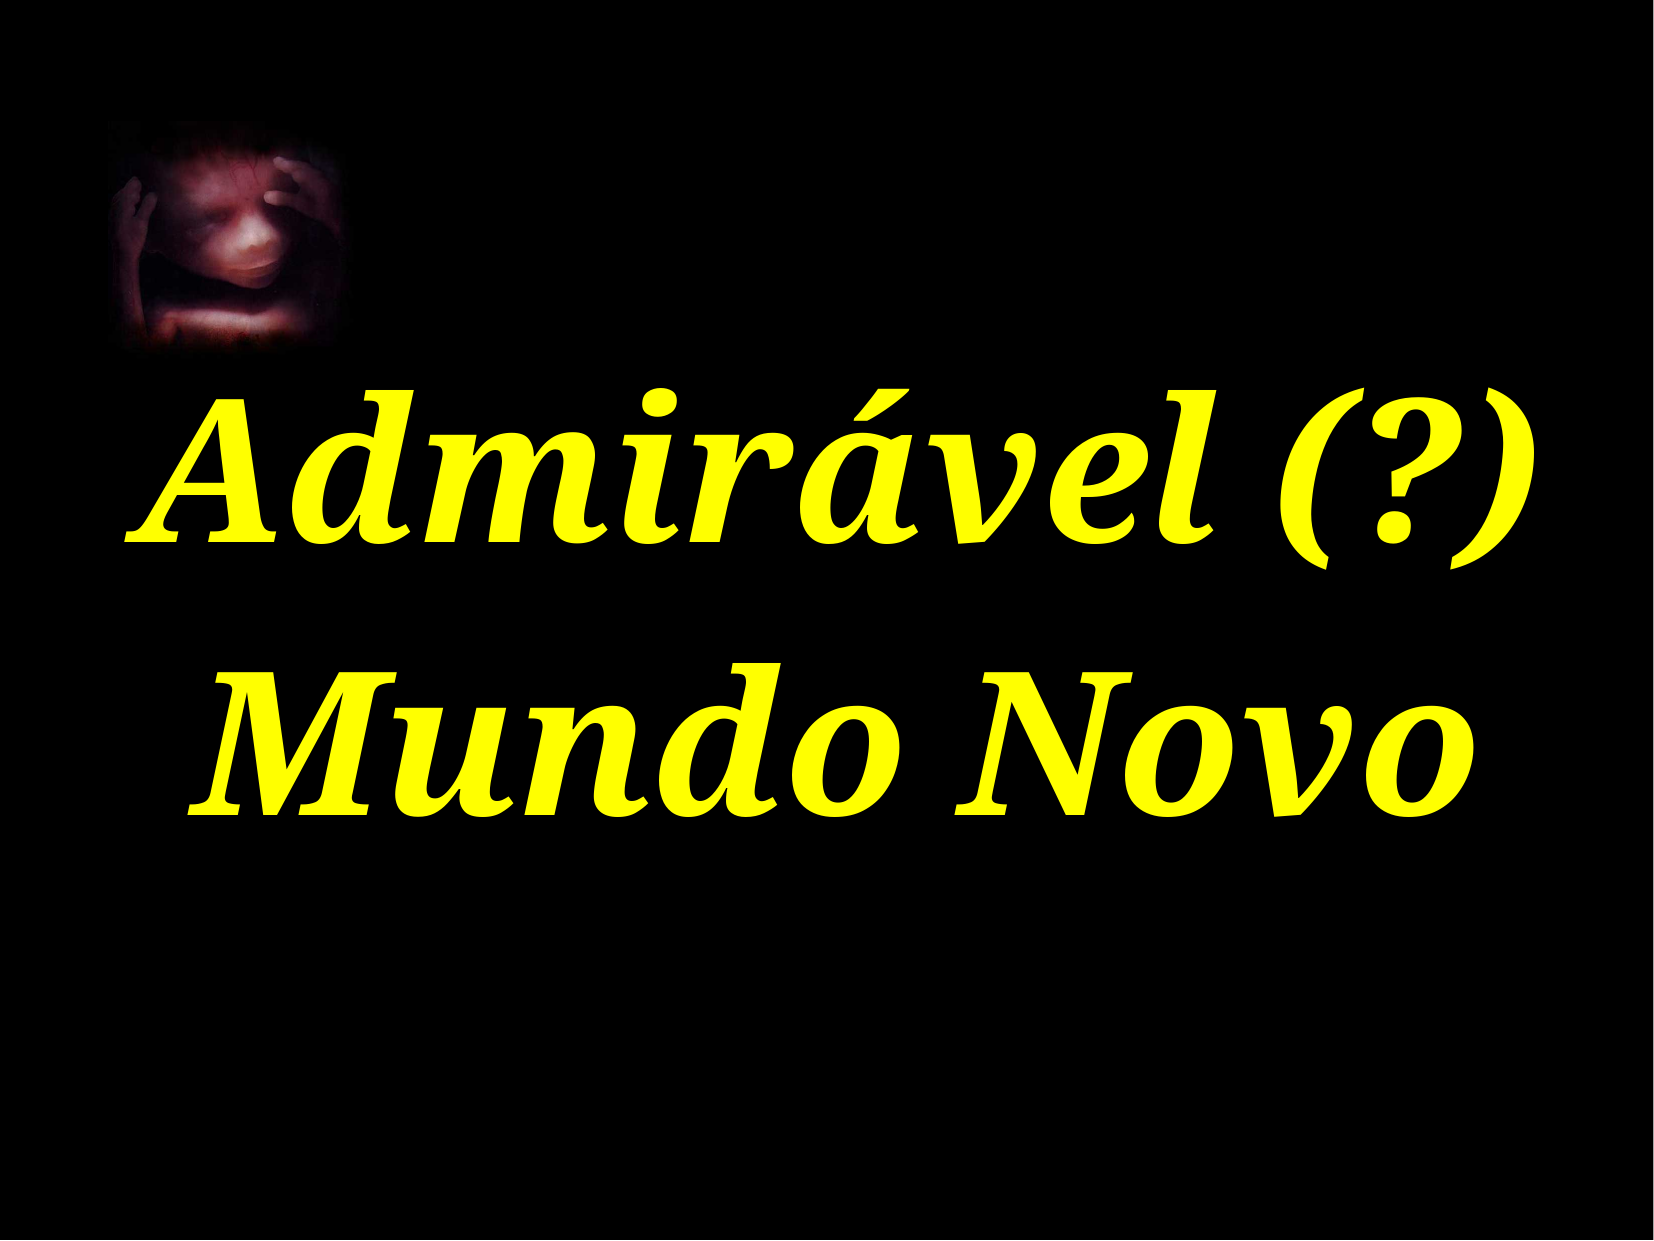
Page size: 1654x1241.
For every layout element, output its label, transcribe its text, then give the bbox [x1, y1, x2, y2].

picture [108, 121, 358, 360]
title Admirável (?) Mundo Novo [64, 146, 1610, 1057]
